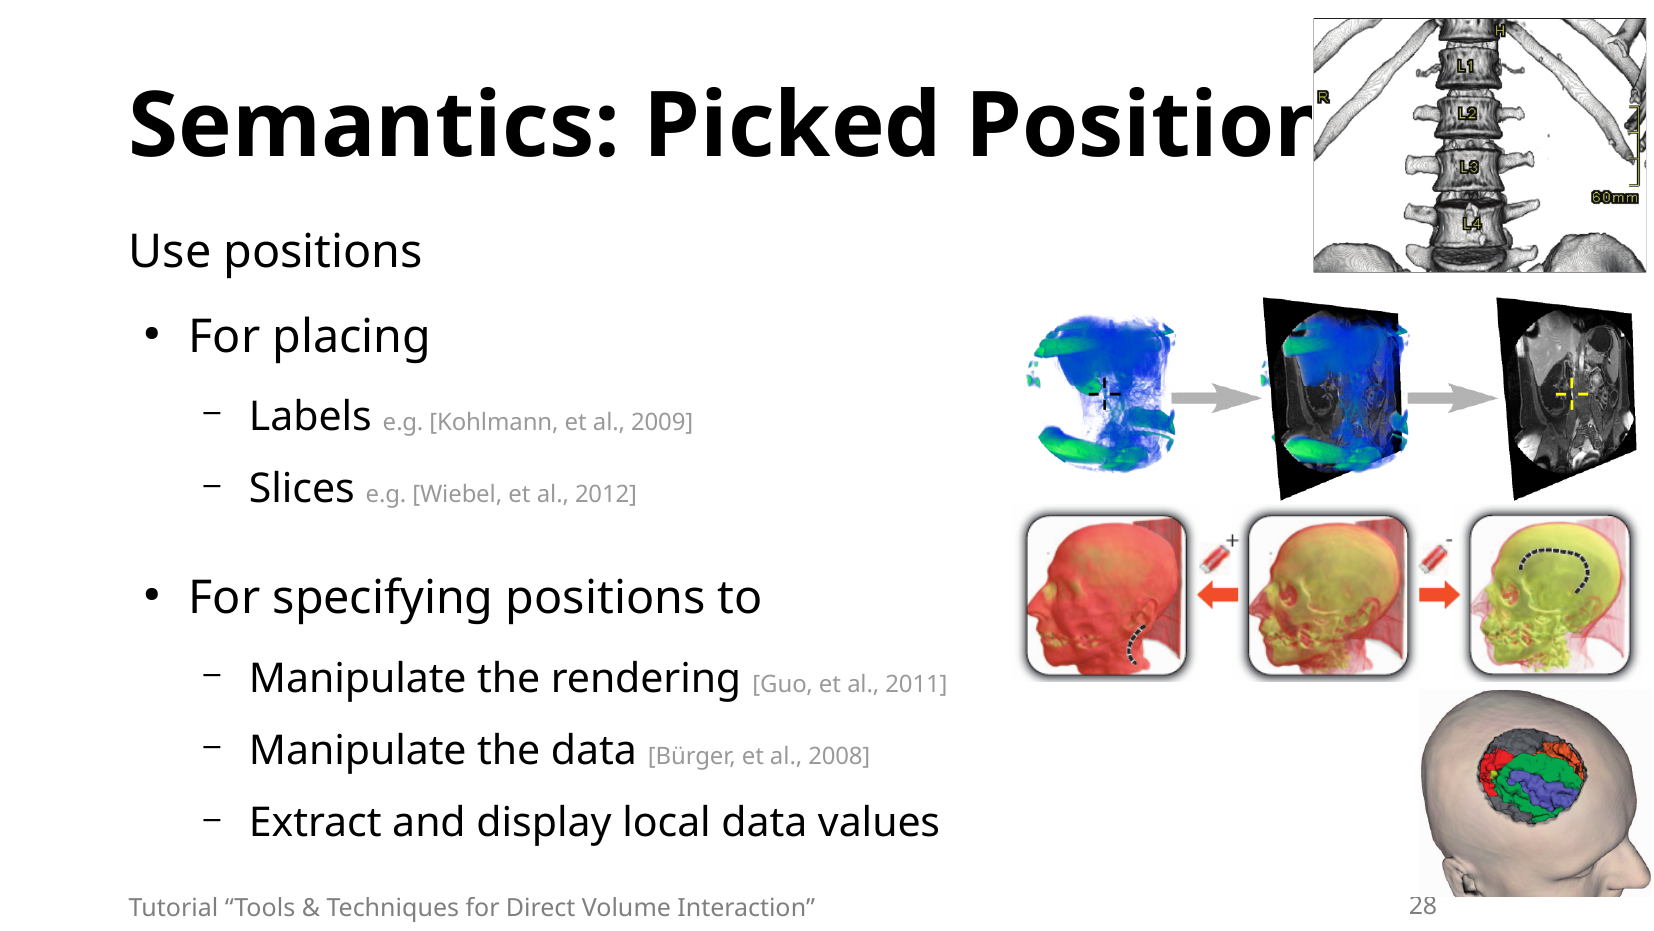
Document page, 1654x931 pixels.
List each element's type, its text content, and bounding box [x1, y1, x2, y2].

list Use positions For placing Labels e.g. [Kohlmann, et al., 2009] Slices e.g. [Wiebel, et al., 2012] For specifying positions to Manipulate the rendering [Guo, et al., 2011] Manipulate the data [Bürger, et al., 2008] Extract and display local data values [113, 210, 1540, 863]
title Semantics: Picked Positions [113, 50, 1312, 193]
picture [1312, 16, 1648, 274]
picture [1406, 685, 1654, 898]
picture [1006, 296, 1654, 682]
